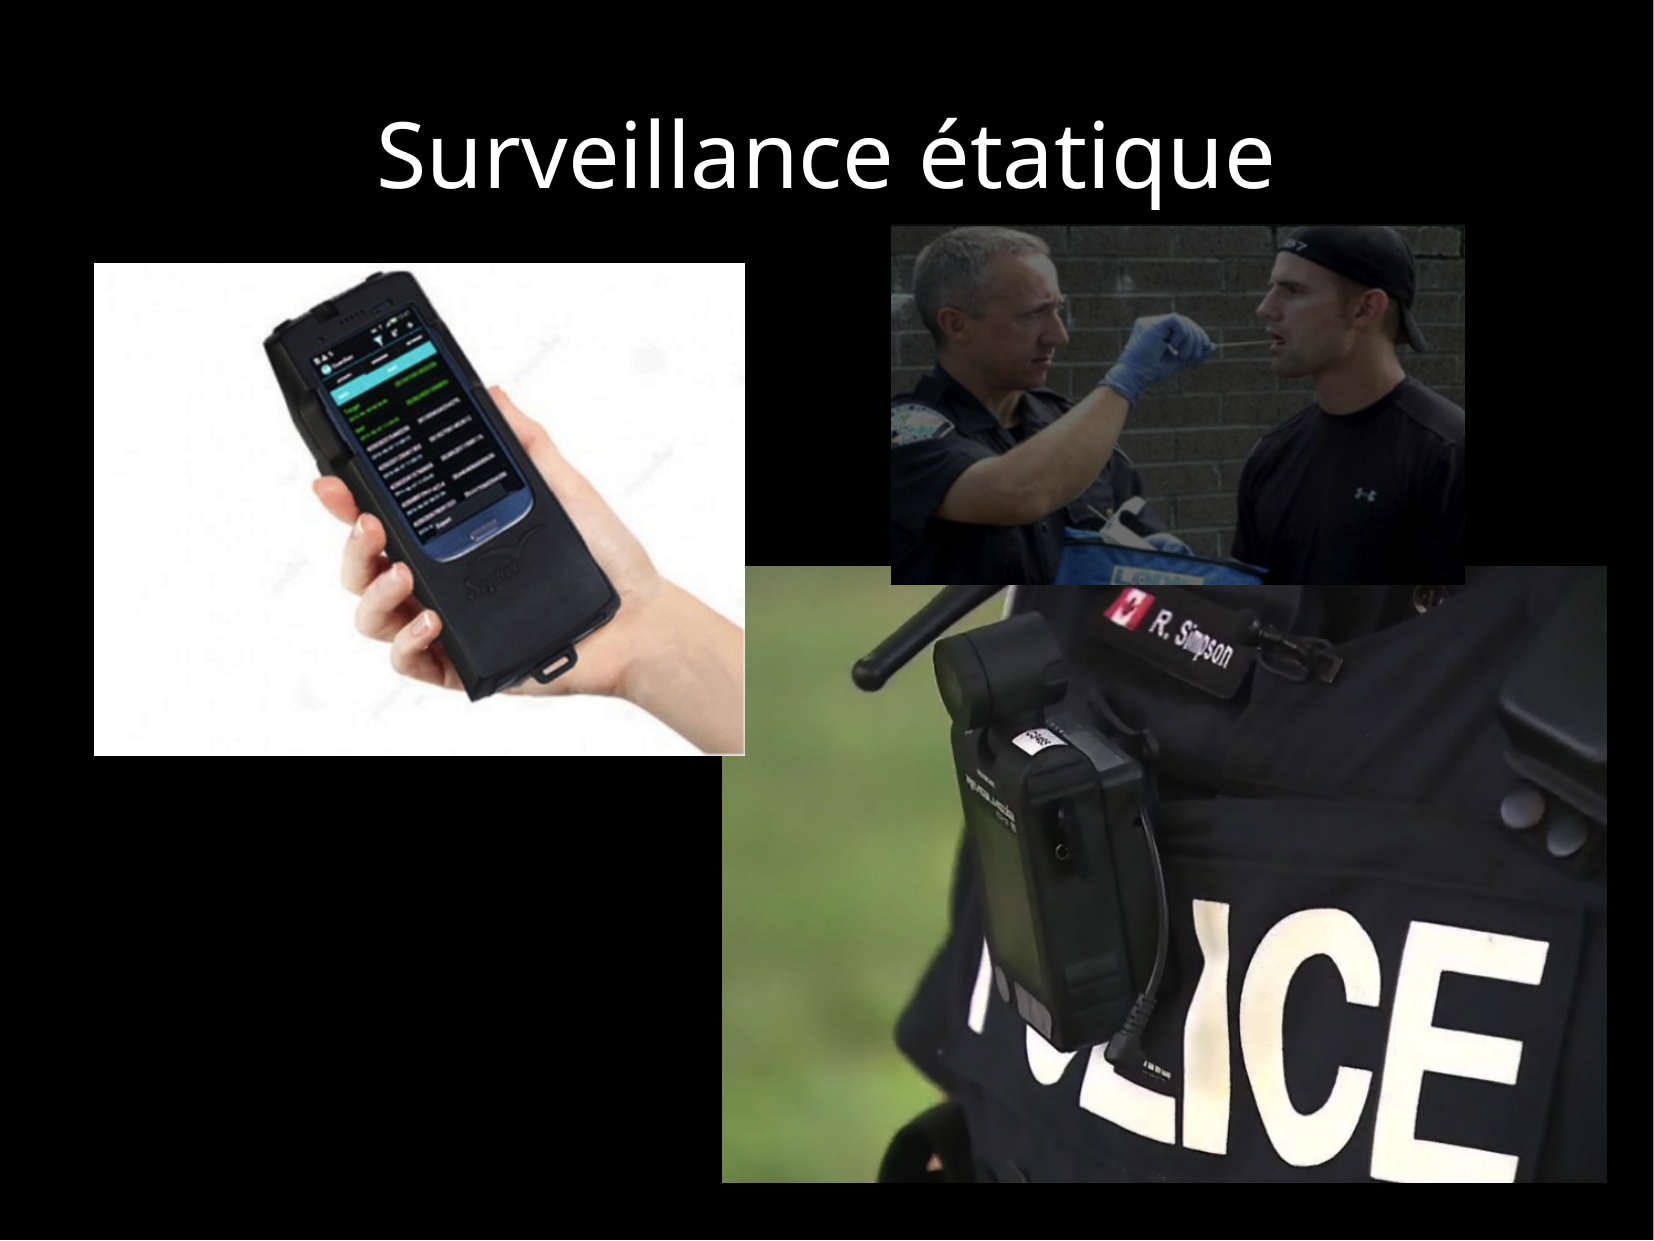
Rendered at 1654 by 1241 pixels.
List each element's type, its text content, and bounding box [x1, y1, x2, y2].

picture [94, 224, 1607, 1183]
title Surveillance étatique [82, 49, 1571, 257]
